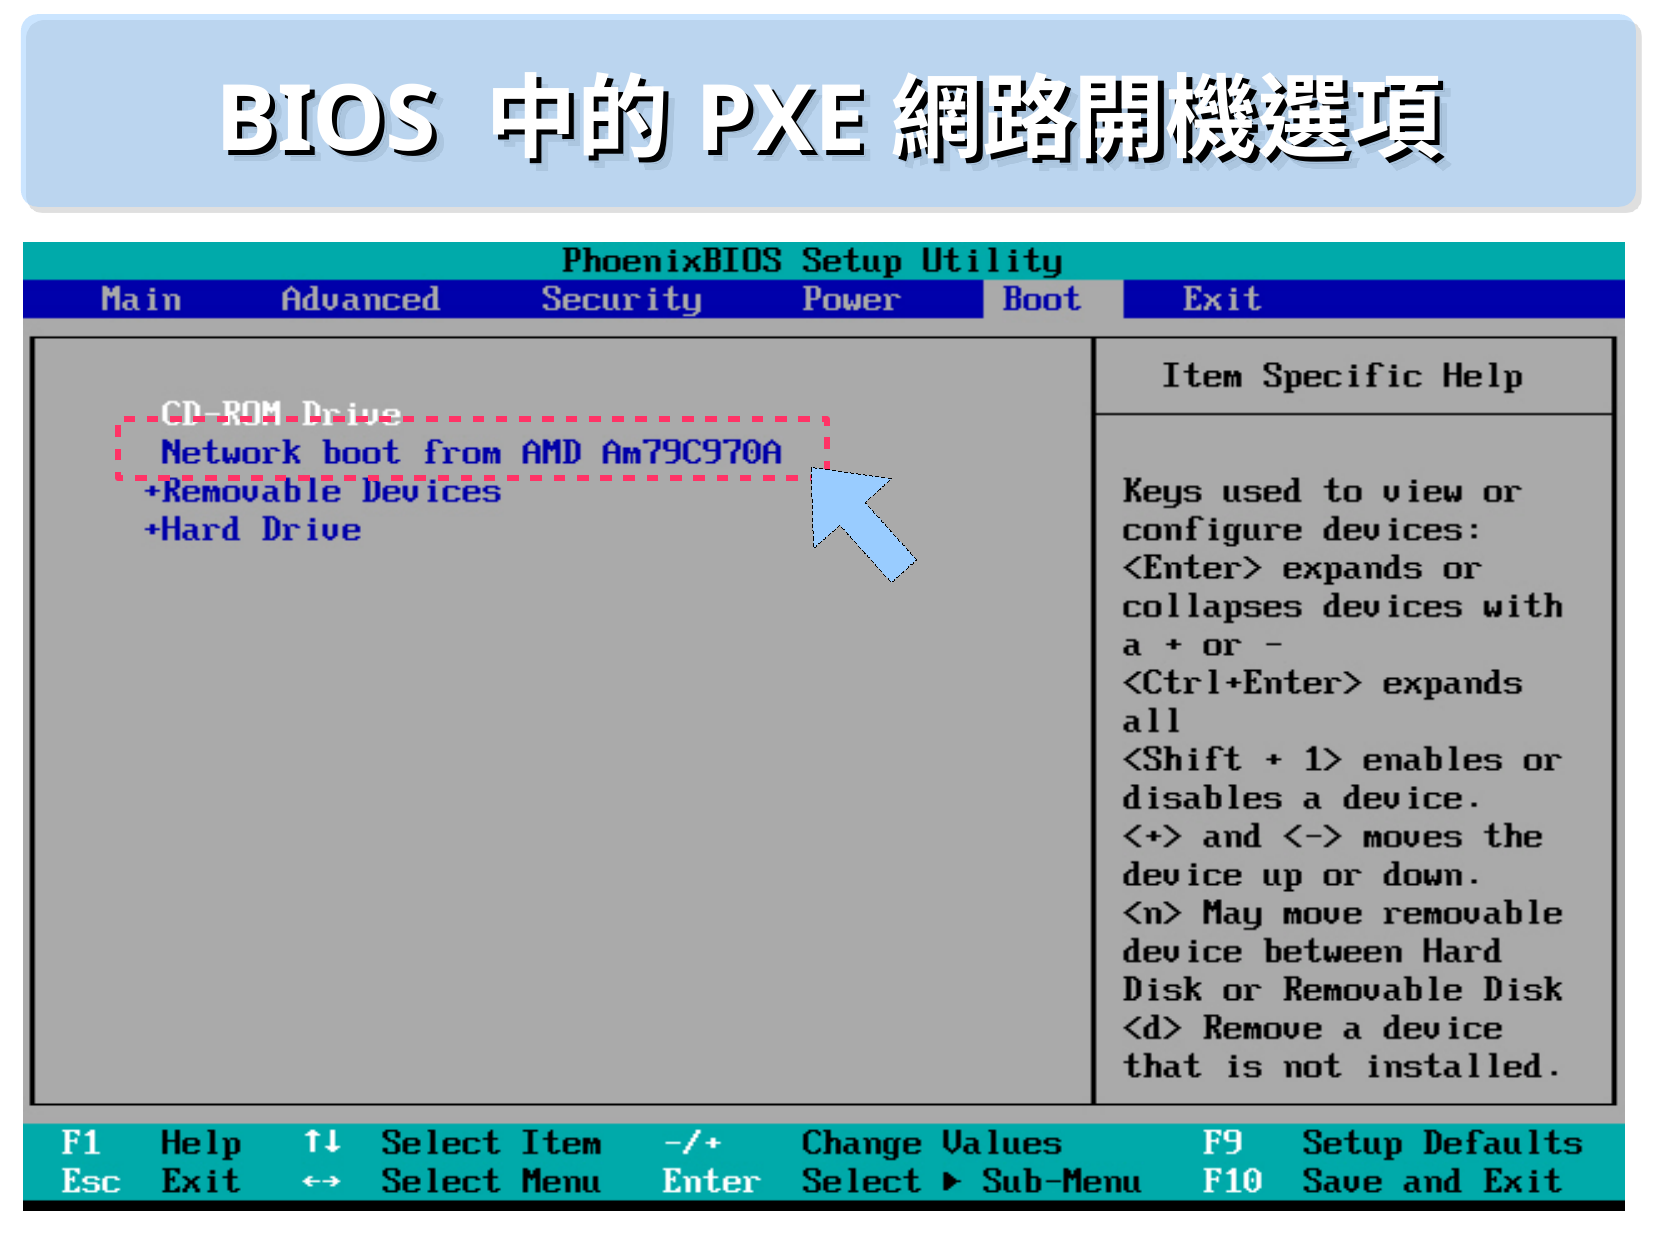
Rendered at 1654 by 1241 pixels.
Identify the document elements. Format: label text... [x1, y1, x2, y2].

picture [23, 242, 1625, 1211]
text_box BIOS 中的PXE網路開機選項 [20, 14, 1636, 207]
text_box [811, 467, 917, 583]
